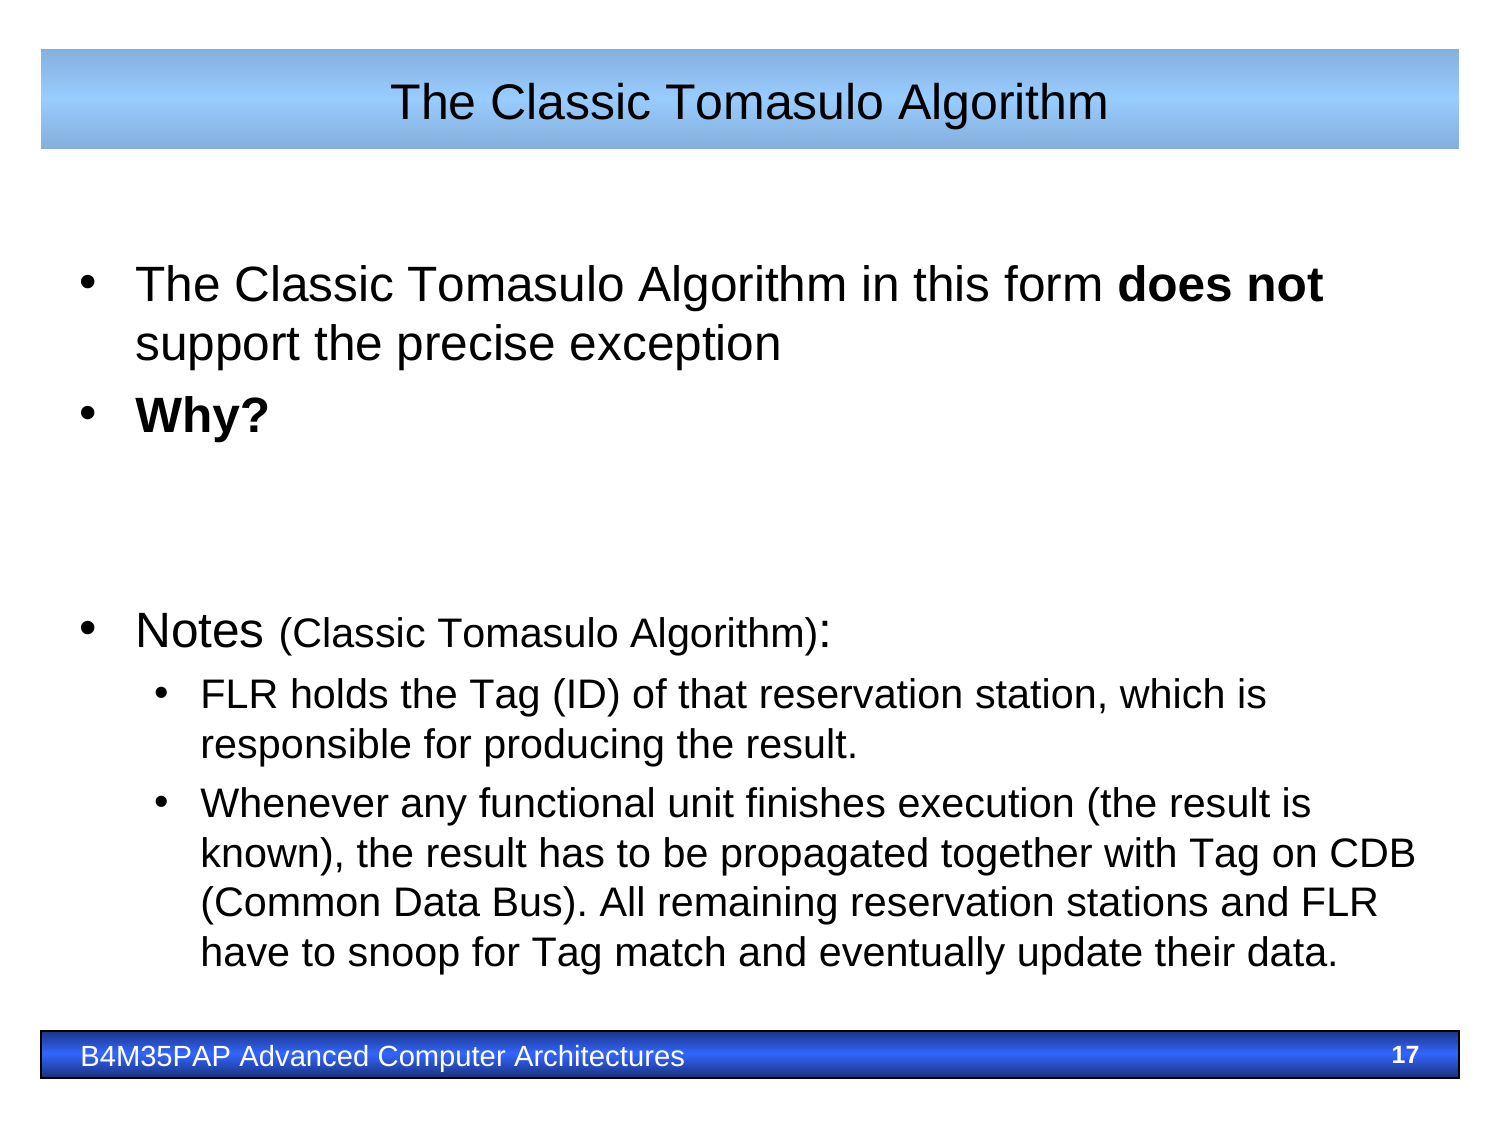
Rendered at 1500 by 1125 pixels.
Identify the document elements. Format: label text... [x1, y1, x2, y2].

list The Classic Tomasulo Algorithm in this form does not support the precise exception Why? Notes (Classic Tomasulo Algorithm): FLR holds the Tag (ID) of that reservation station, which is responsible for producing the result. Whenever any functional unit finishes execution (the result is known), the result has to be propagated together with Tag on CDB (Common Data Bus). All remaining reservation stations and FLR have to snoop for Tag match and eventually update their data. [64, 172, 1436, 1000]
title The Classic Tomasulo Algorithm [41, 49, 1459, 149]
